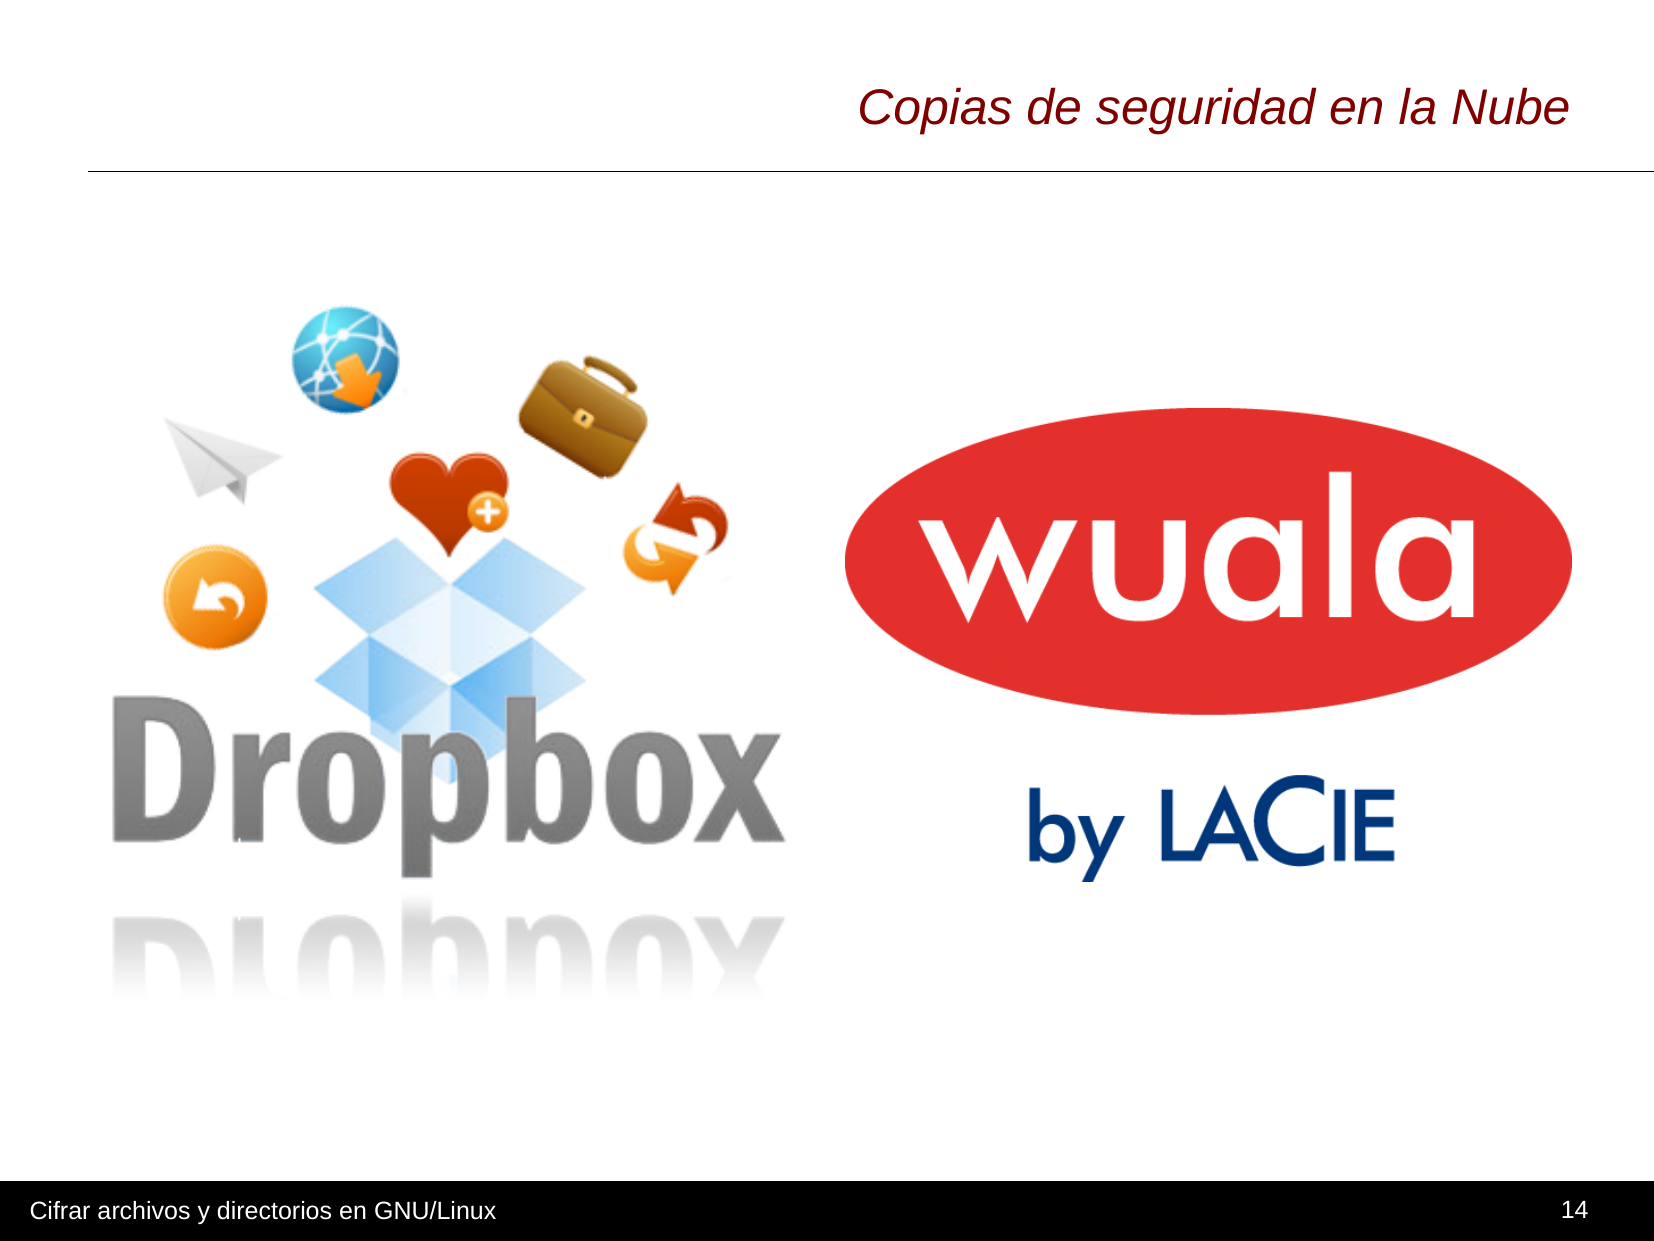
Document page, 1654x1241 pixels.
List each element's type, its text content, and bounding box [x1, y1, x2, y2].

picture [845, 408, 1572, 882]
title Copias de seguridad en la Nube [82, 67, 1571, 148]
picture [82, 281, 809, 1010]
